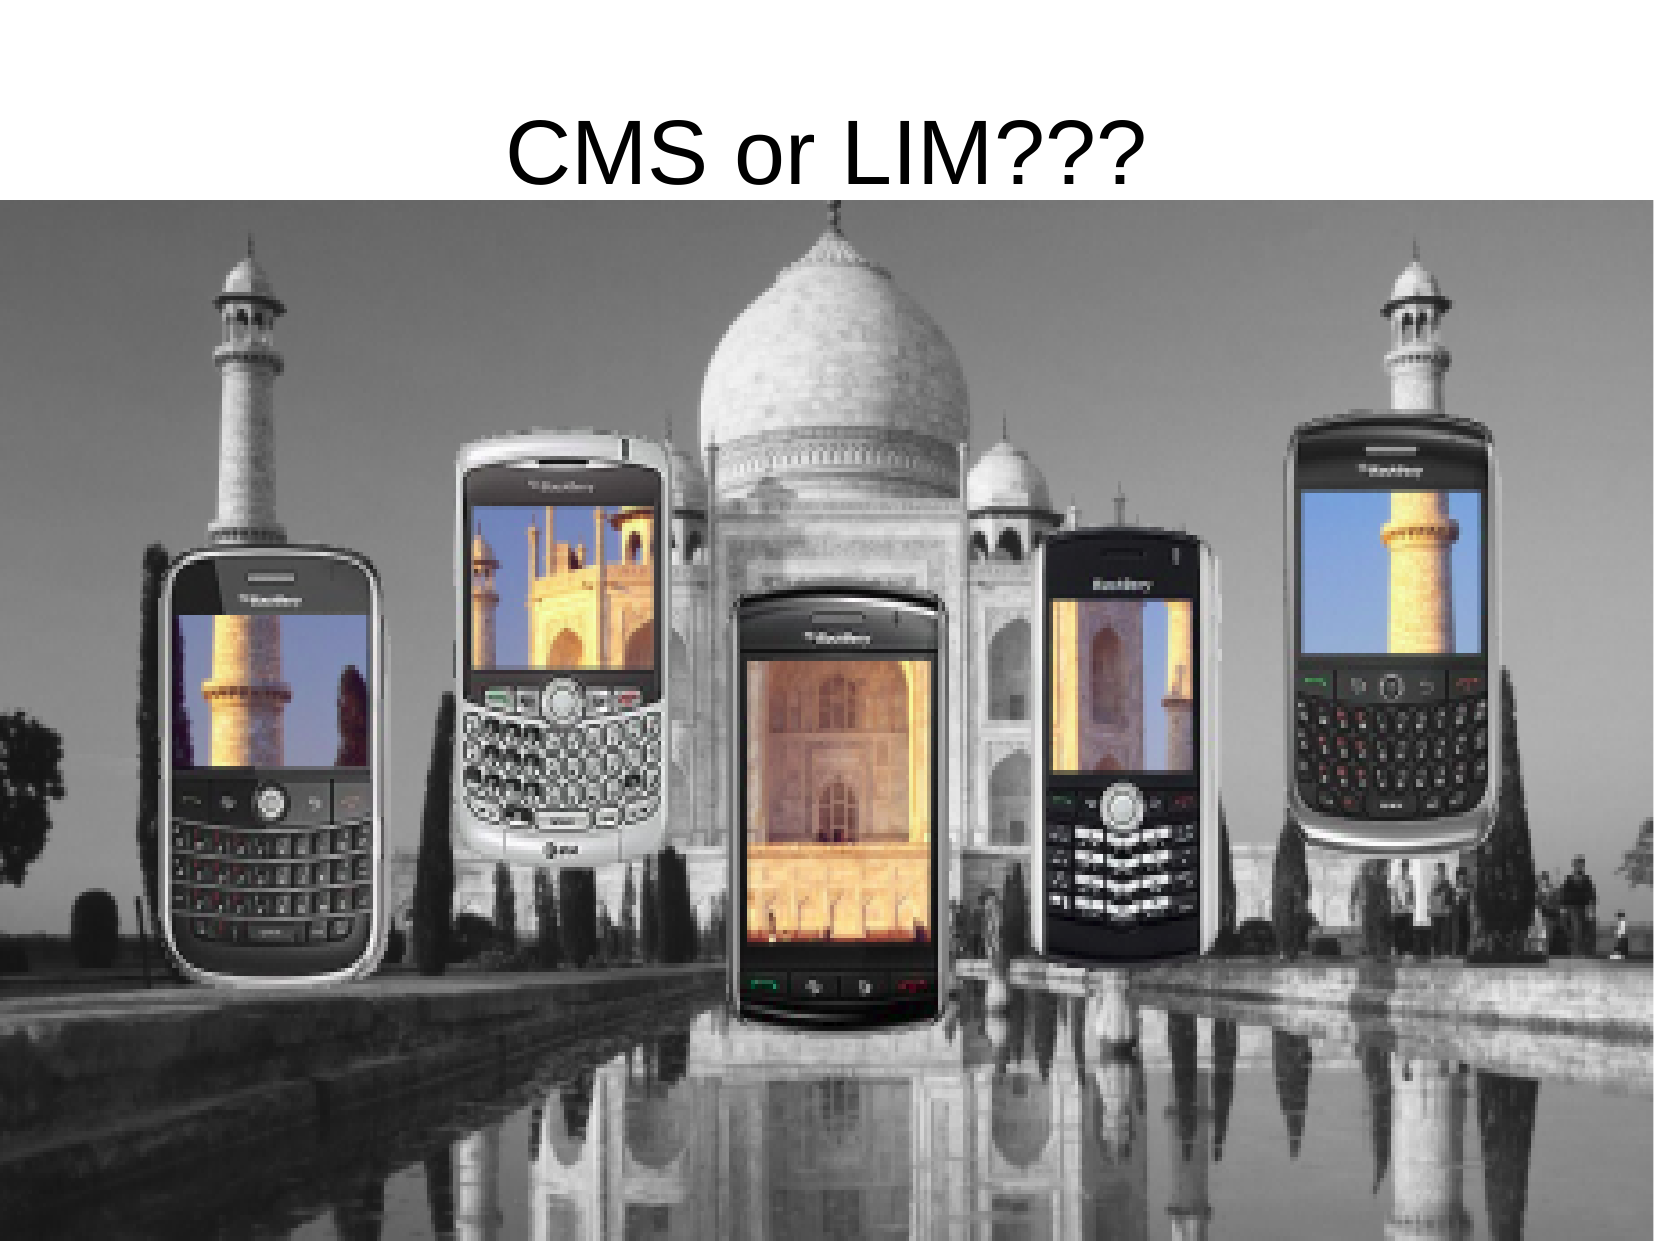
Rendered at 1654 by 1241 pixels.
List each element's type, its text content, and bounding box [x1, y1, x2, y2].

picture [0, 200, 1654, 1241]
title CMS or LIM??? [82, 49, 1571, 200]
